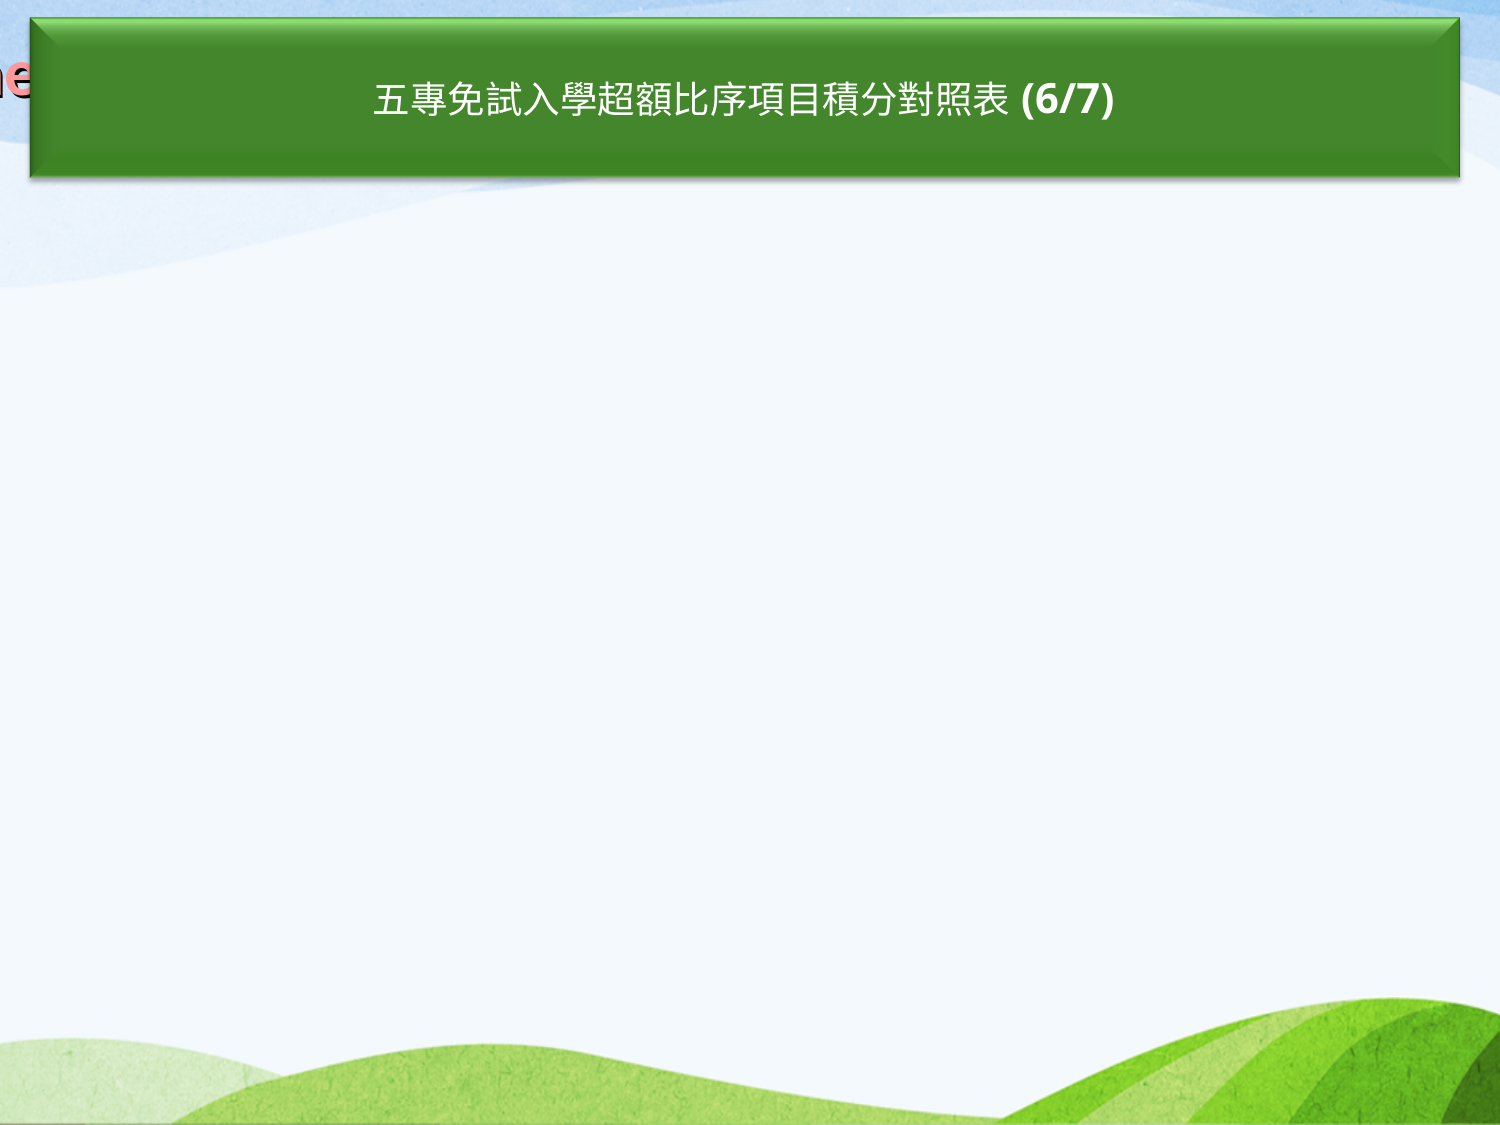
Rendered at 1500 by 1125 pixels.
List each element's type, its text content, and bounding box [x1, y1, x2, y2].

text_box 五專免試入學超額比序項目積分對照表(6/7) [29, 18, 1459, 178]
picture [0, 0, 1500, 1125]
